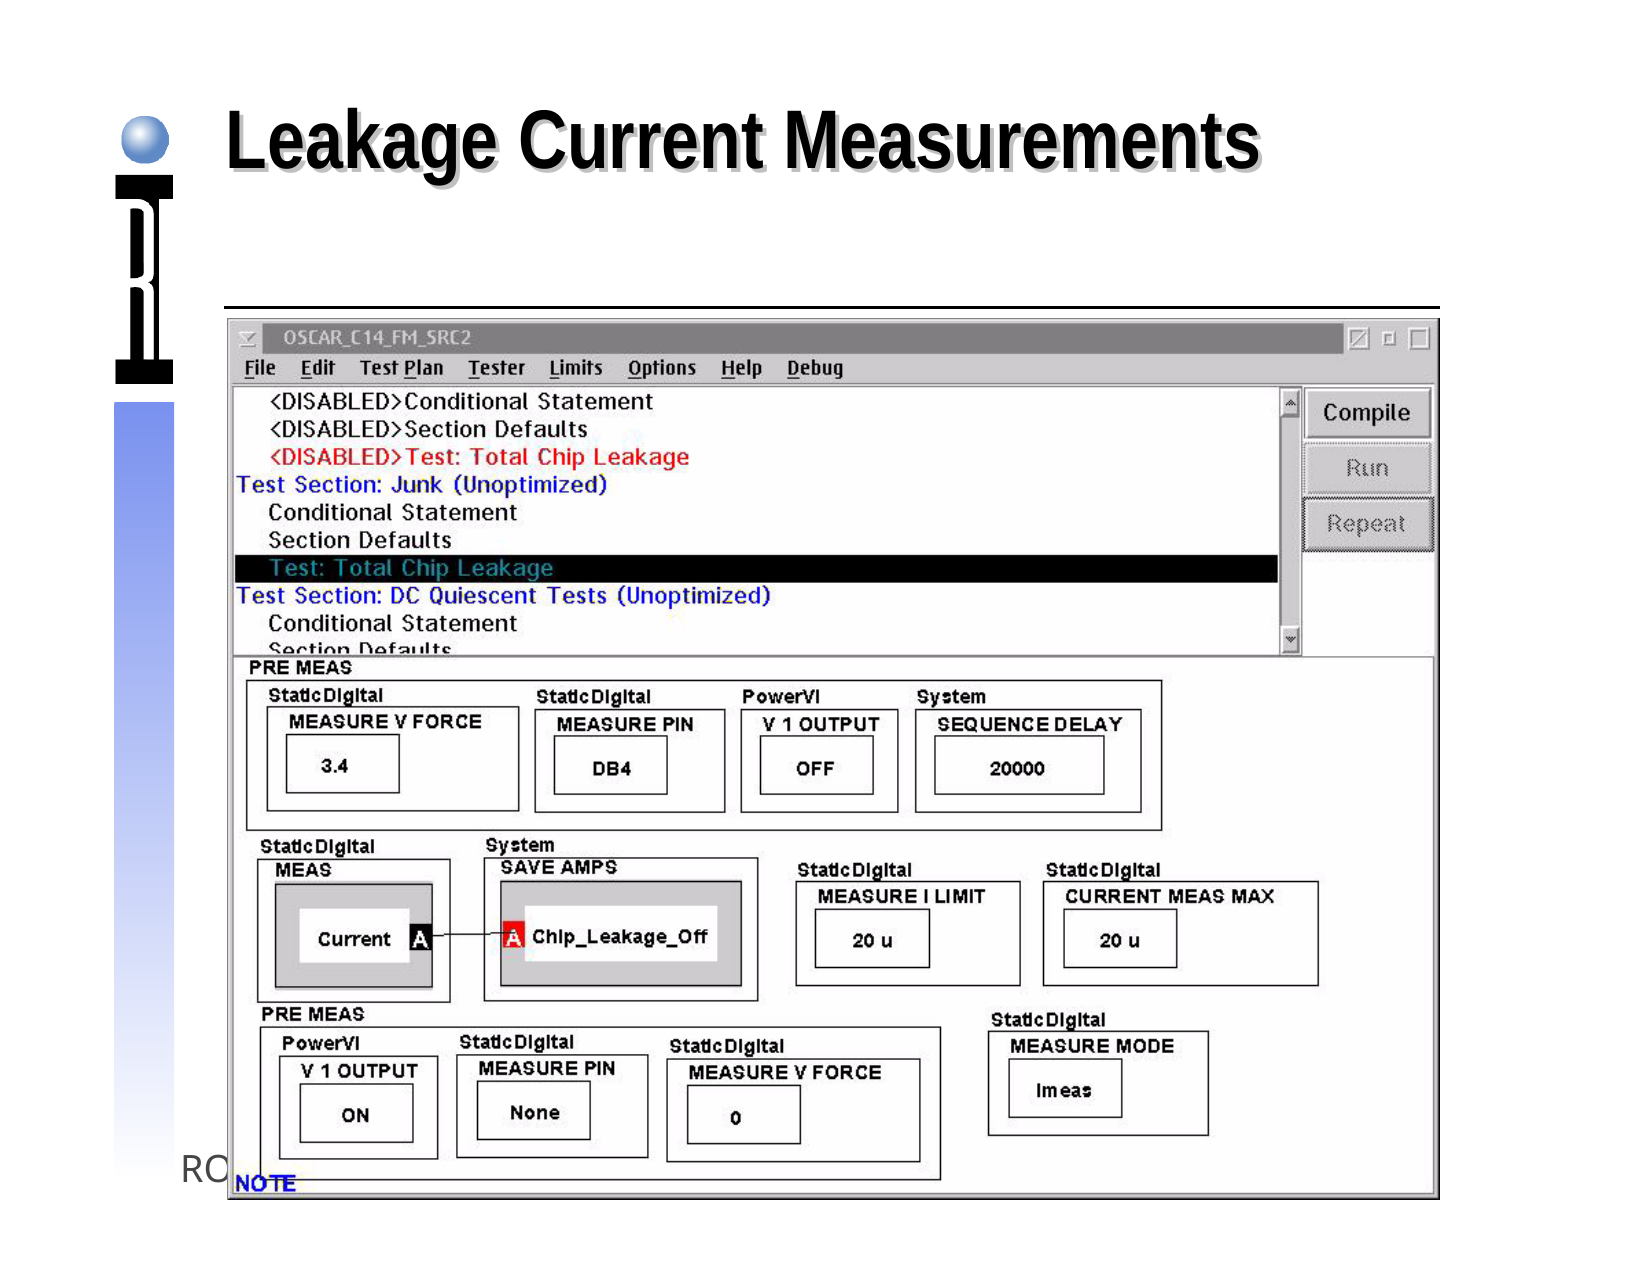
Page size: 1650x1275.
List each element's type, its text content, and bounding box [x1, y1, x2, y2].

text_box Leakage Current Measurements [225, 99, 1447, 284]
picture [227, 318, 1440, 1200]
